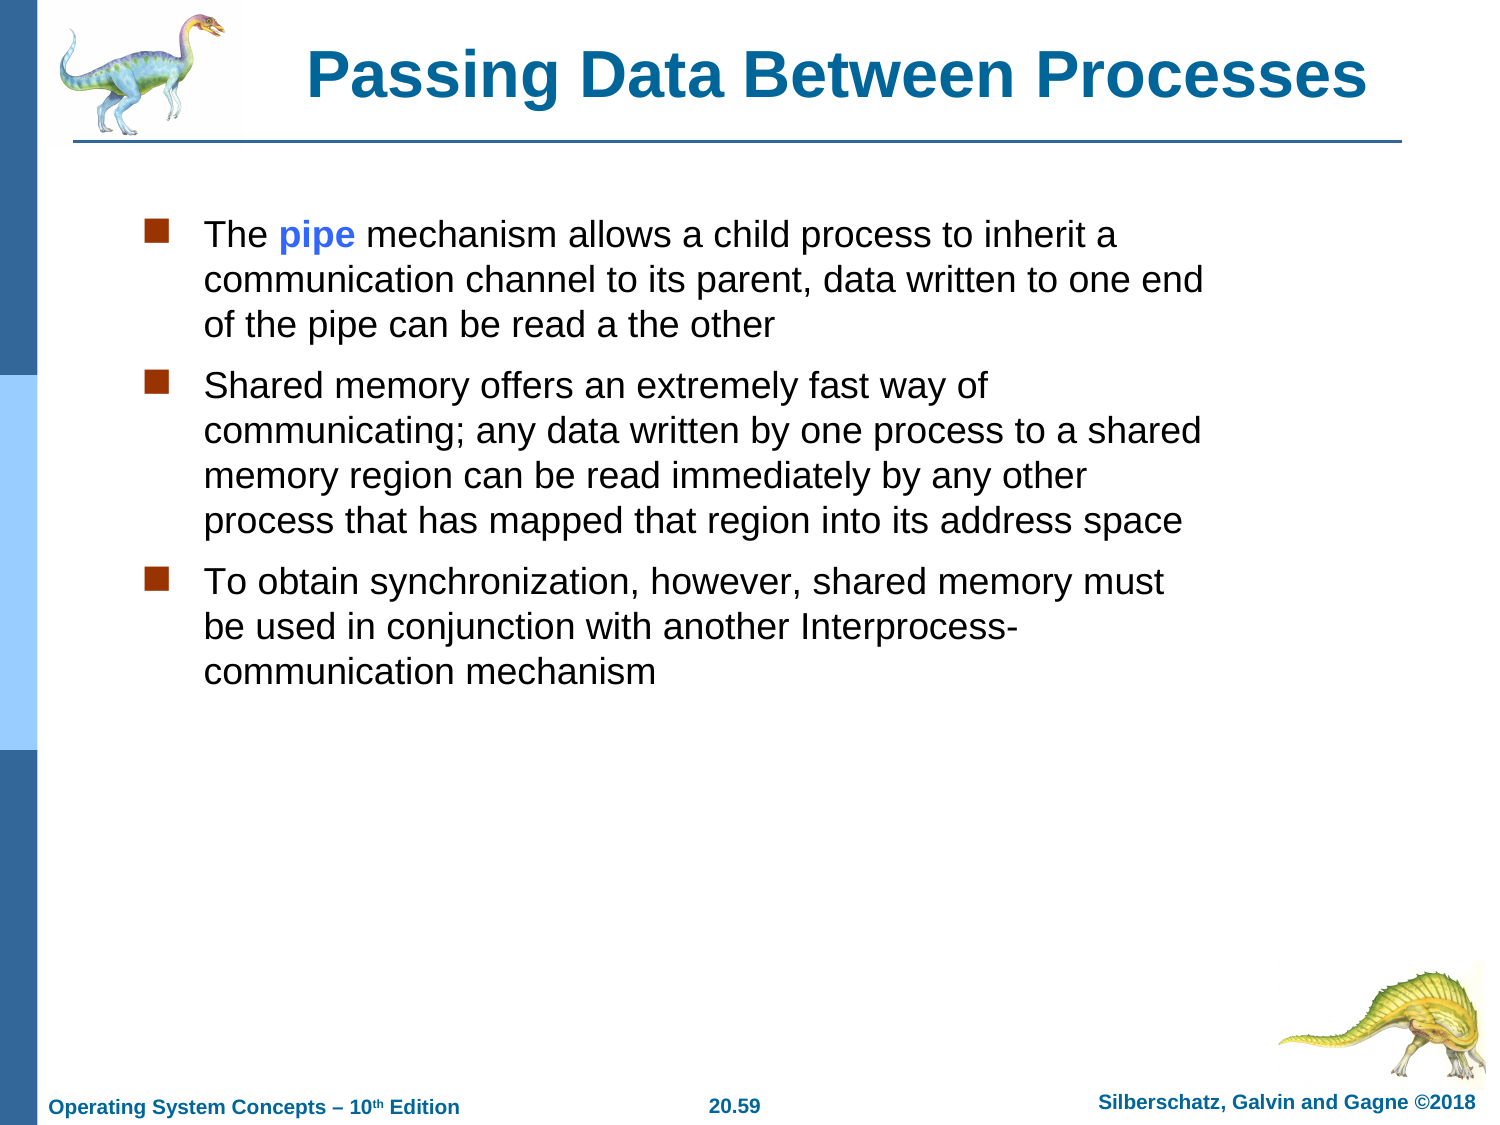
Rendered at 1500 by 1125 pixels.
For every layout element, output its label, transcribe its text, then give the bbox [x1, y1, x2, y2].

picture [46, 0, 243, 149]
list The pipe mechanism allows a child process to inherit a communication channel to its parent, data written to one end of the pipe can be read a the other Shared memory offers an extremely fast way of communicating; any data written by one process to a shared memory region can be read immediately by any other process that has mapped that region into its address space To obtain synchronization, however, shared memory must be used in conjunction with another Interprocess-communication mechanism [132, 202, 1222, 946]
title Passing Data Between Processes [204, 24, 1471, 119]
picture [1415, 1094, 1423, 1099]
picture [1275, 959, 1486, 1090]
